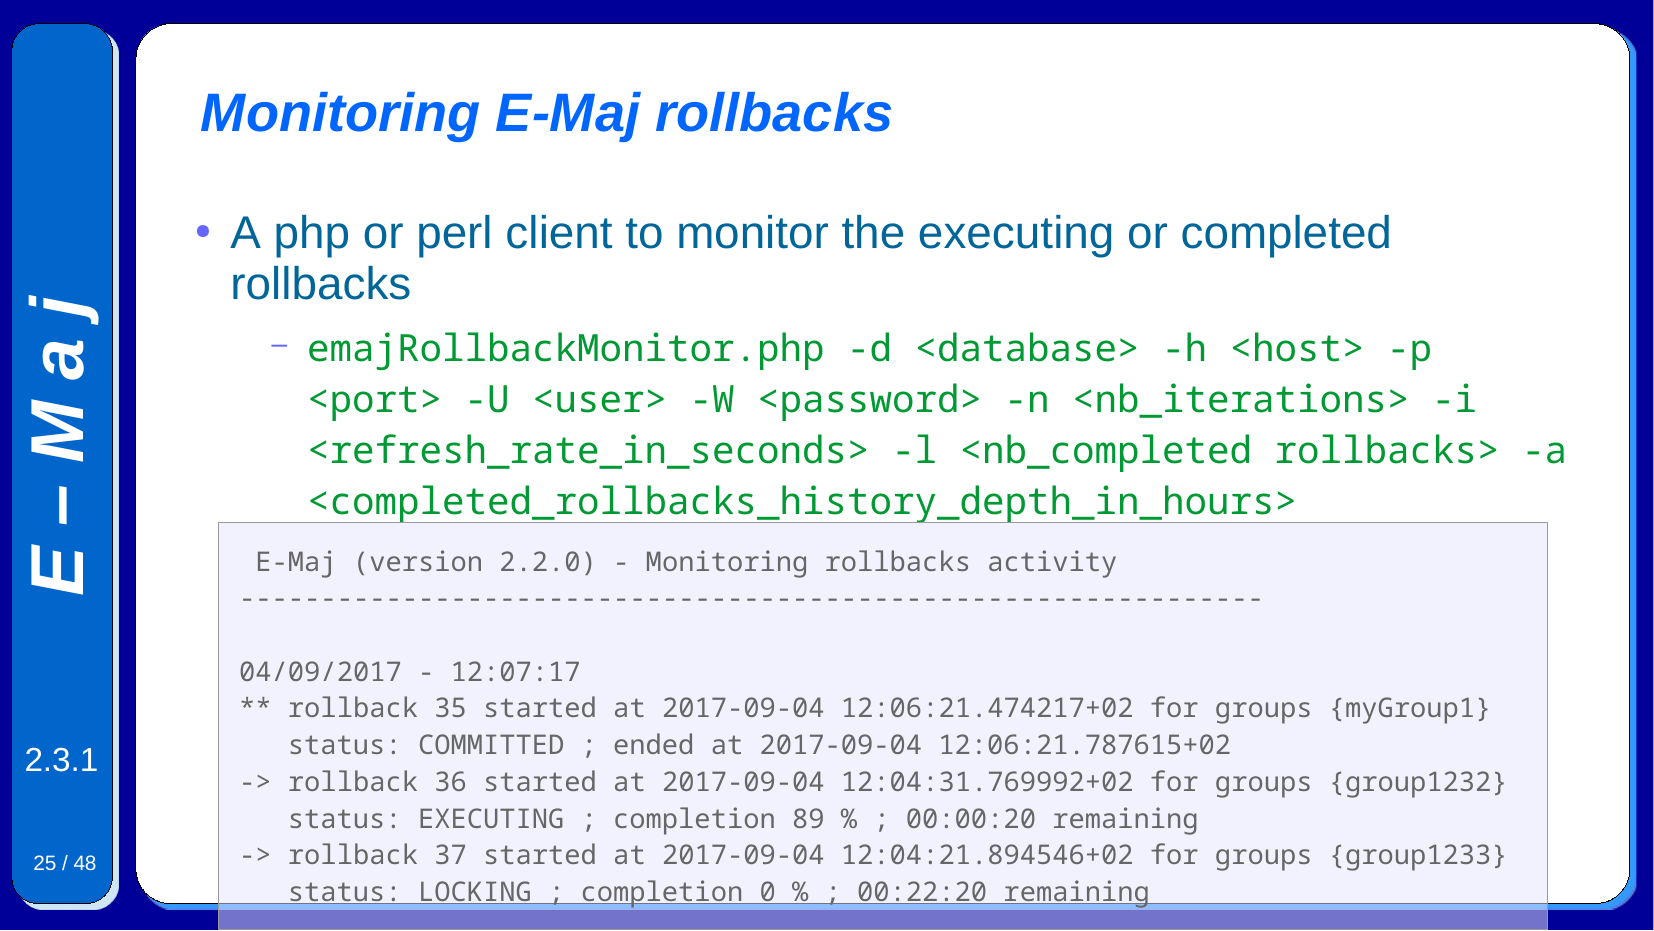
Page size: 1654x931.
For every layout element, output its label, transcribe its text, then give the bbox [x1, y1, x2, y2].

text_box E-Maj (version 2.2.0) - Monitoring rollbacks activity --------------------------------------------------------------- 04/09/2017 - 12:07:17 ** rollback 35 started at 2017-09-04 12:06:21.474217+02 for groups {myGroup1} status: COMMITTED ; ended at 2017-09-04 12:06:21.787615+02 -> rollback 36 started at 2017-09-04 12:04:31.769992+02 for groups {group1232} status: EXECUTING ; completion 89 % ; 00:00:20 remaining -> rollback 37 started at 2017-09-04 12:04:21.894546+02 for groups {group1233} status: LOCKING ; completion 0 % ; 00:22:20 remaining [218, 522, 1548, 878]
list A php or perl client to monitor the executing or completed rollbacks emajRollbackMonitor.php -d <database> -h <host> -p <port> -U <user> -W <password> -n <nb_iterations> -i <refresh_rate_in_seconds> -l <nb_completed rollbacks> -a <completed_rollbacks_history_depth_in_hours> [177, 206, 1587, 502]
title Monitoring E-Maj rollbacks [200, 34, 1575, 191]
